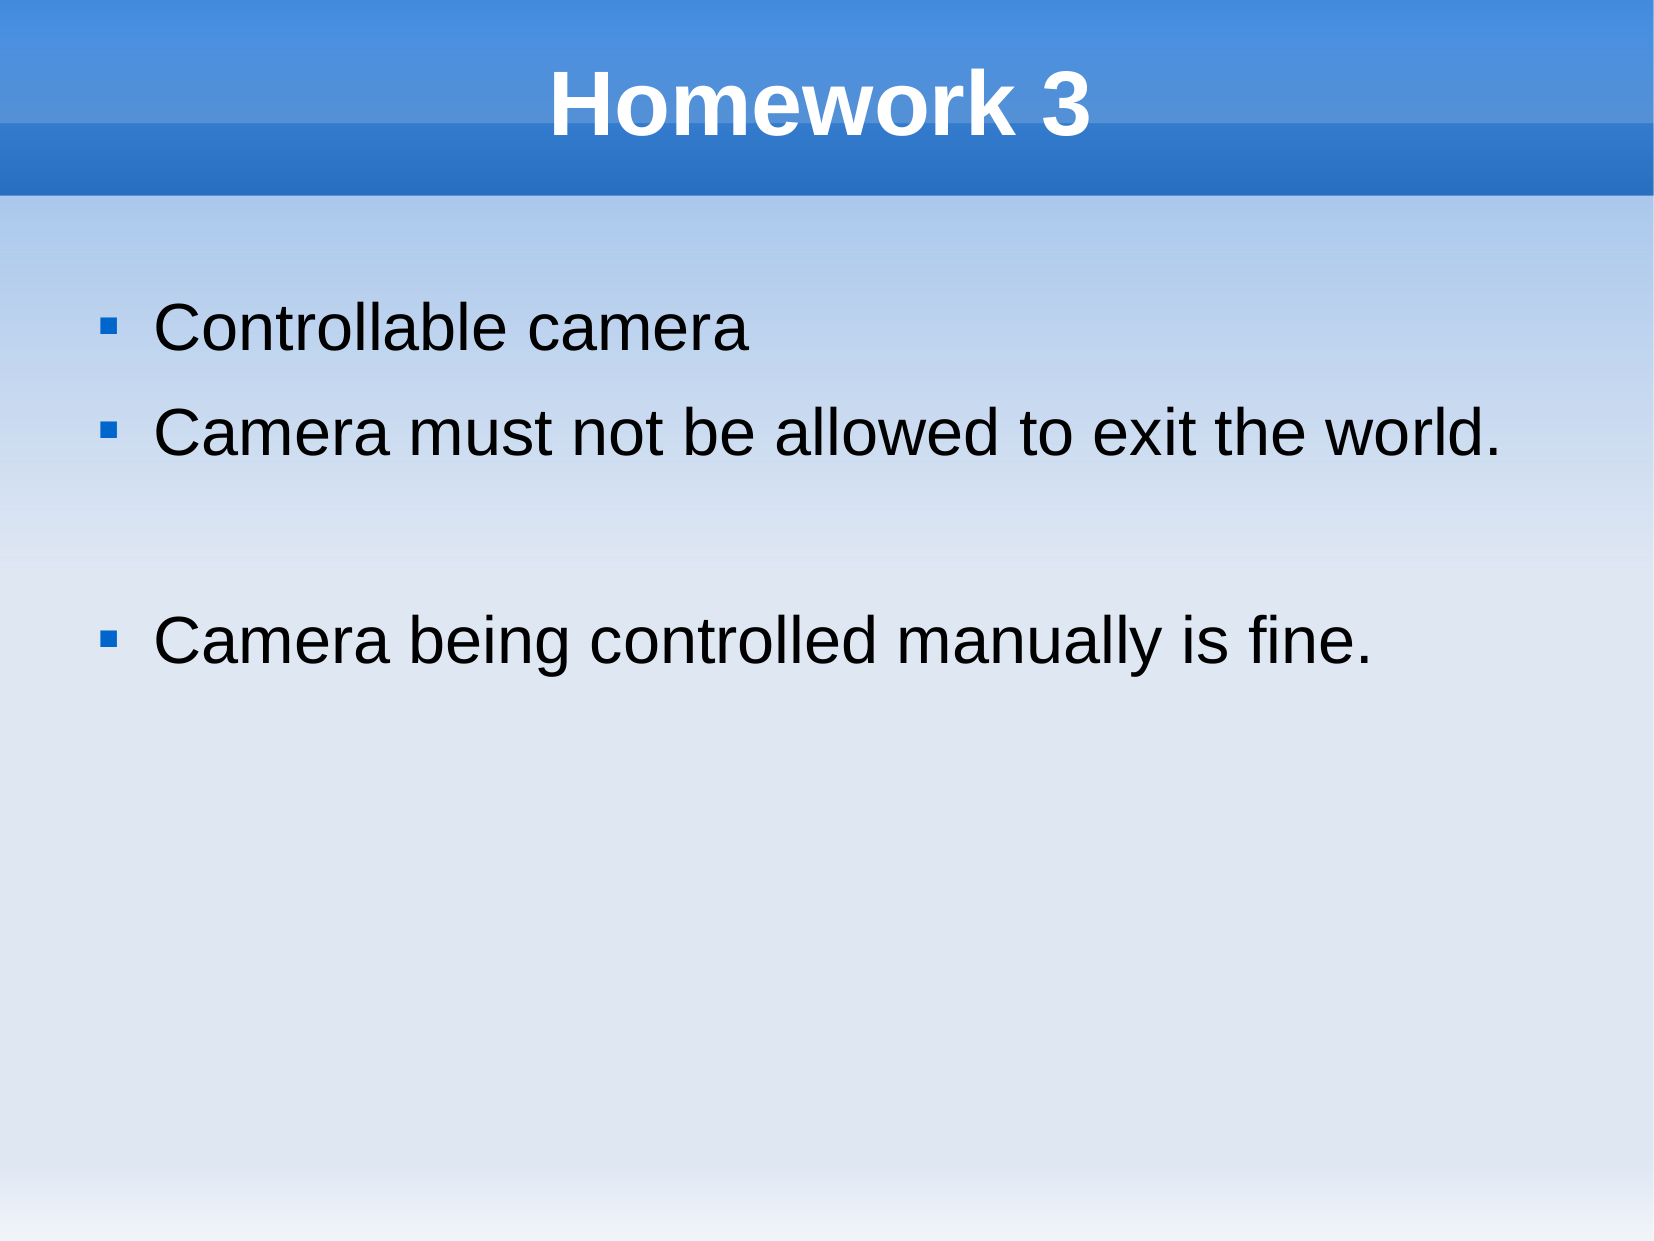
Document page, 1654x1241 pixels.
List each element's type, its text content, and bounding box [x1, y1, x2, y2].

list Controllable camera Camera must not be allowed to exit the world. Camera being controlled manually is fine. [82, 290, 1571, 1223]
picture [0, 0, 1654, 1241]
title Homework 3 [76, 0, 1565, 208]
